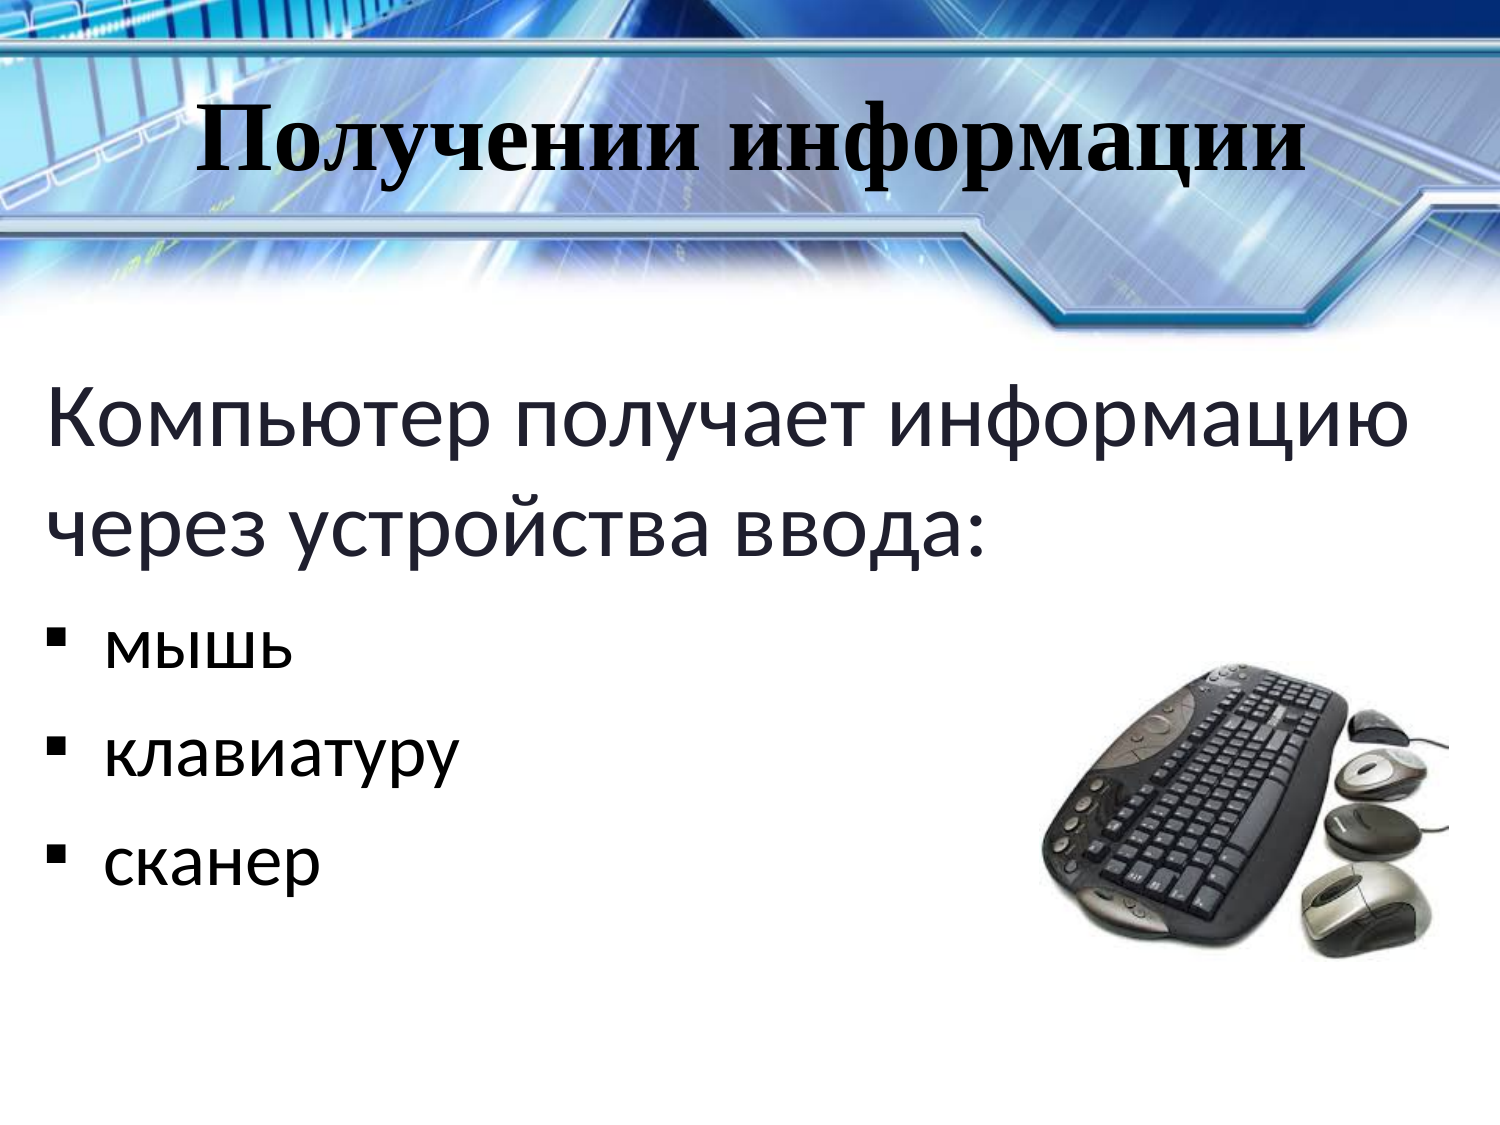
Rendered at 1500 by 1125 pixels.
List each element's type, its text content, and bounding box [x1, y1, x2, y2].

title Получении информации [76, 36, 1427, 225]
picture [0, 0, 1500, 1125]
list Компьютер получает информацию через устройства ввода: мышь клавиатуру сканер [31, 346, 1430, 1090]
